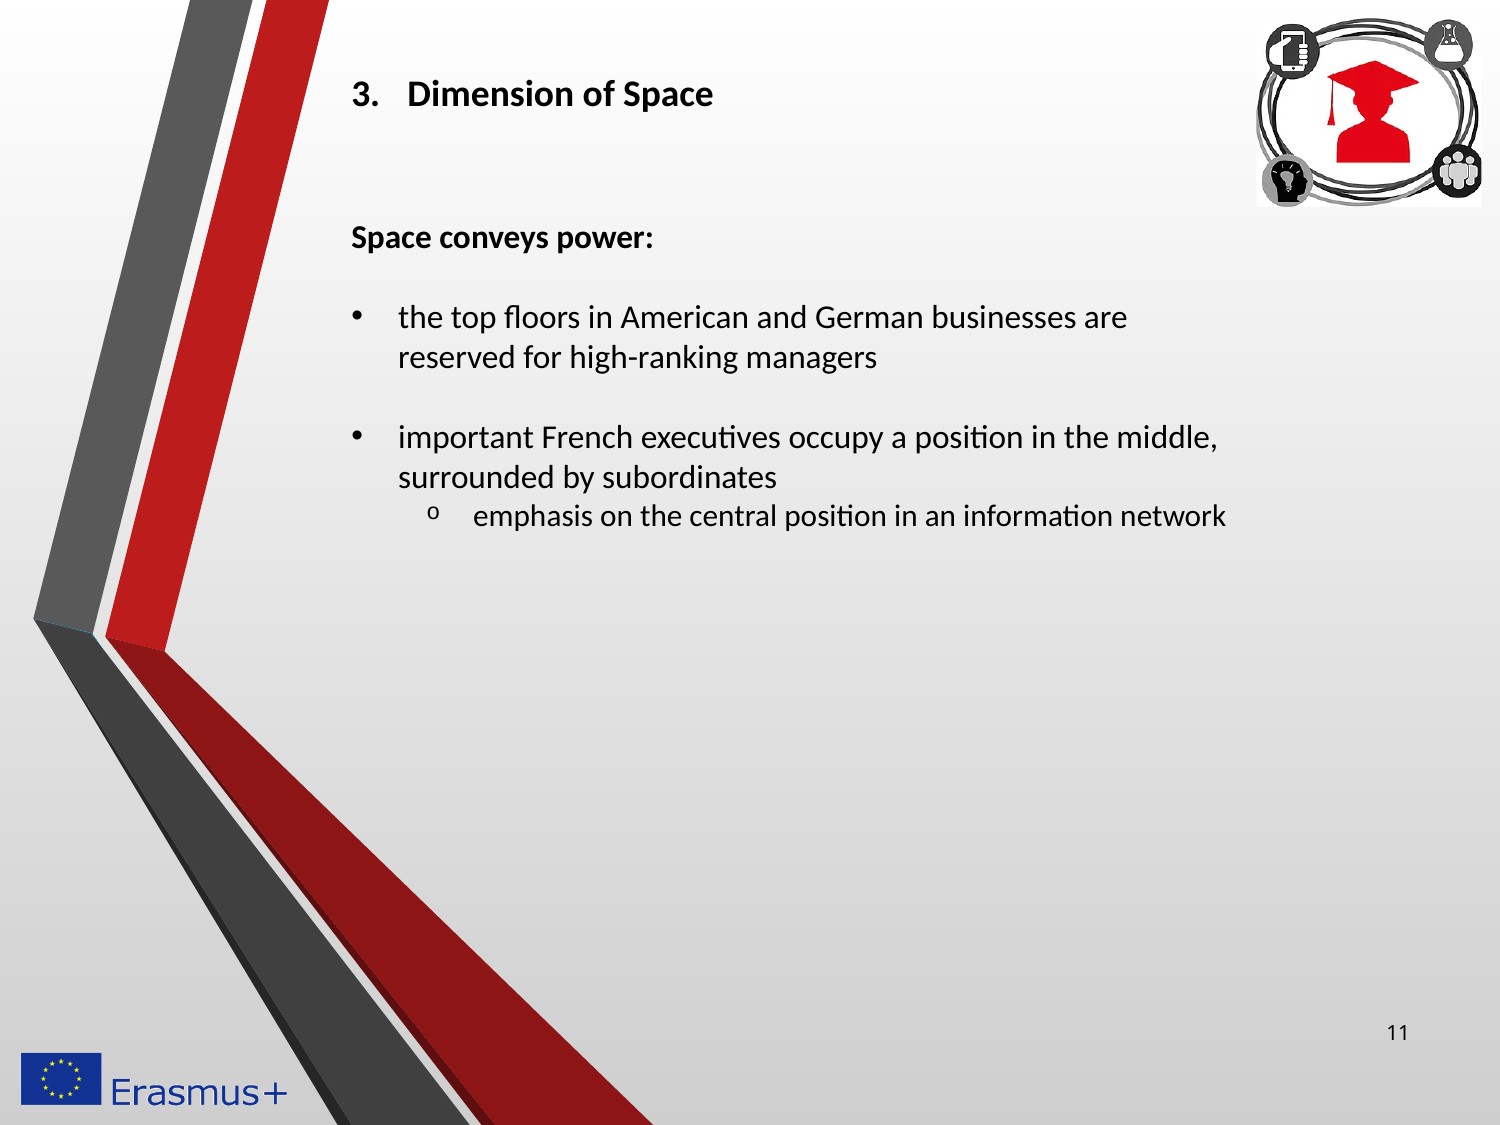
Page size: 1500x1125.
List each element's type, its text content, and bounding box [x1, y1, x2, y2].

picture [5, 1037, 302, 1120]
slide_number <numer> [1357, 1003, 1425, 1064]
text_box Dimension of Space [336, 61, 1247, 122]
text_box Space conveys power: the top floors in American and German businesses are reserved for high-ranking managers important French executives occupy a position in the middle, surrounded by subordinates emphasis on the central position in an information network [336, 208, 1258, 580]
picture [1256, 18, 1482, 207]
chart [1257, 19, 1483, 209]
